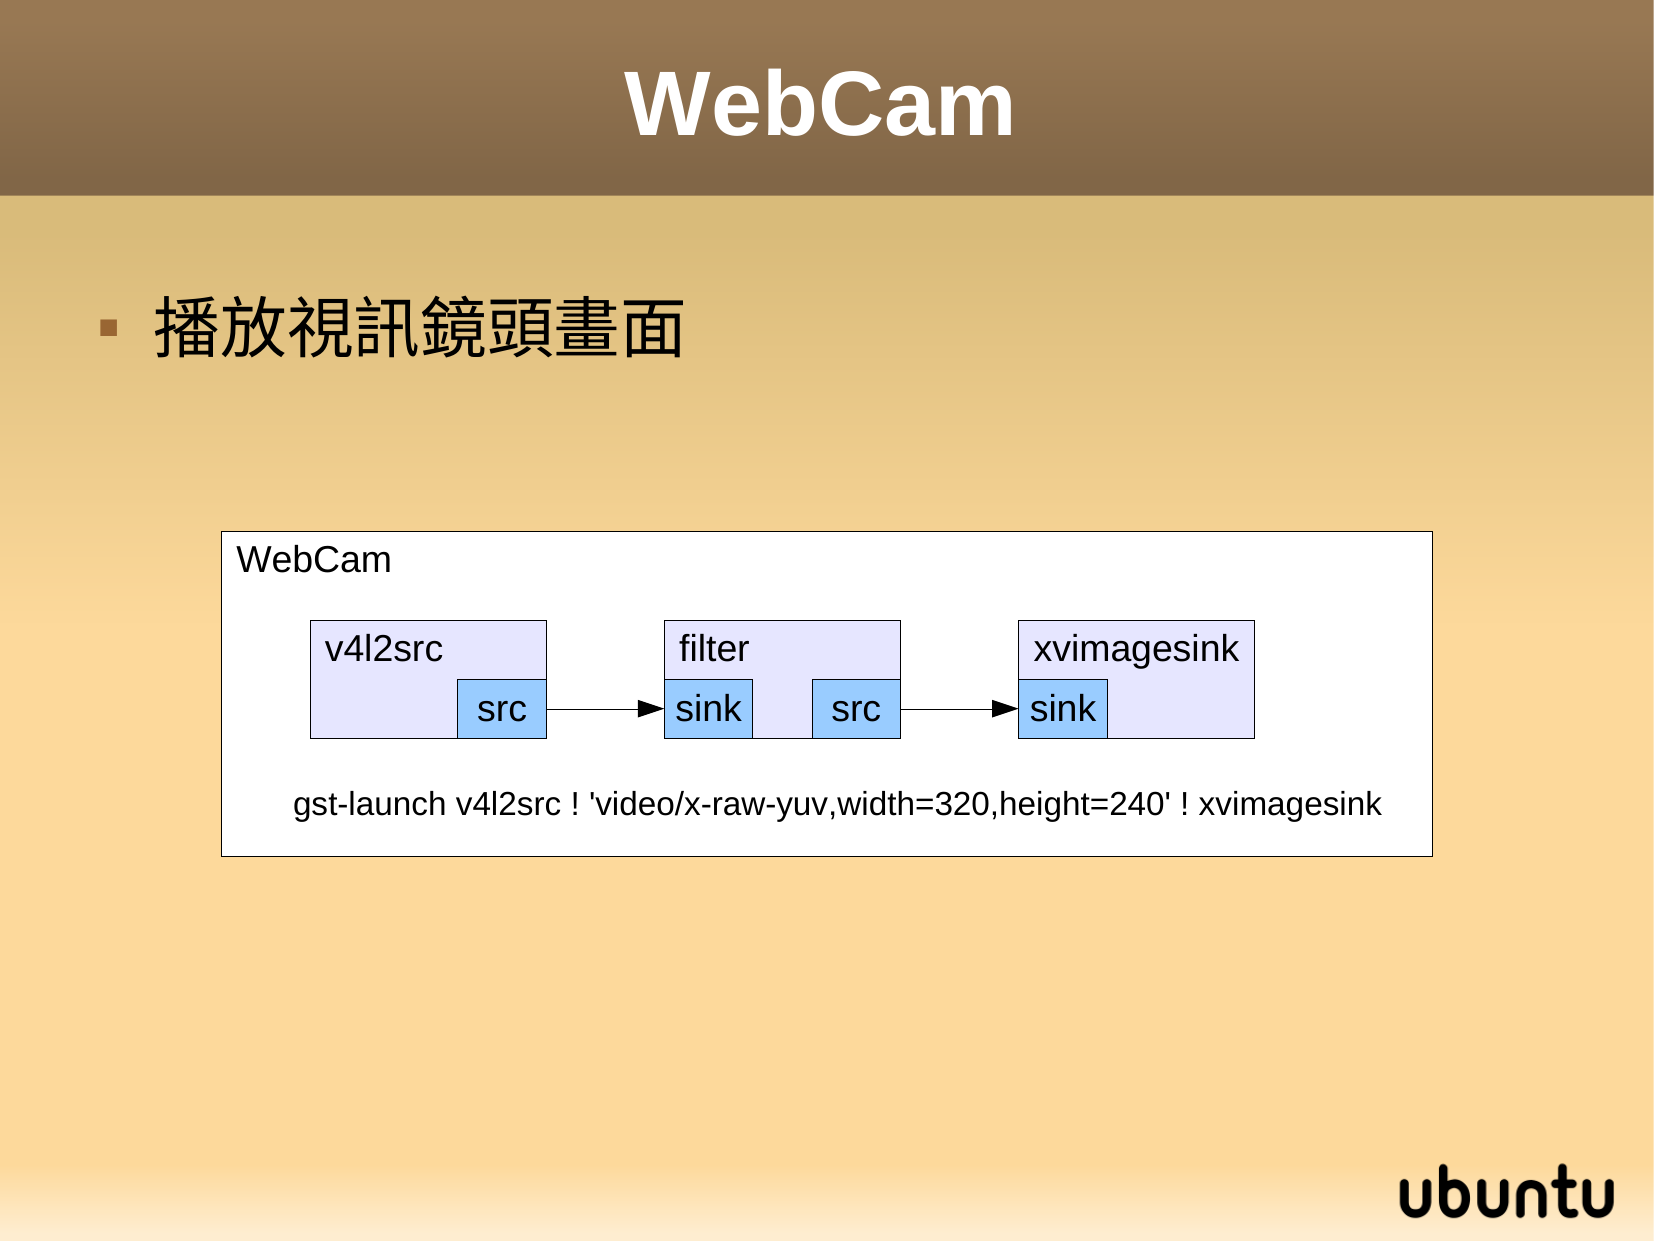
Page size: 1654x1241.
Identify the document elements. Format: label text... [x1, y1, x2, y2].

title WebCam [76, 0, 1565, 208]
list 播放視訊鏡頭畫面 [82, 290, 1571, 1094]
picture [0, 0, 1654, 1241]
